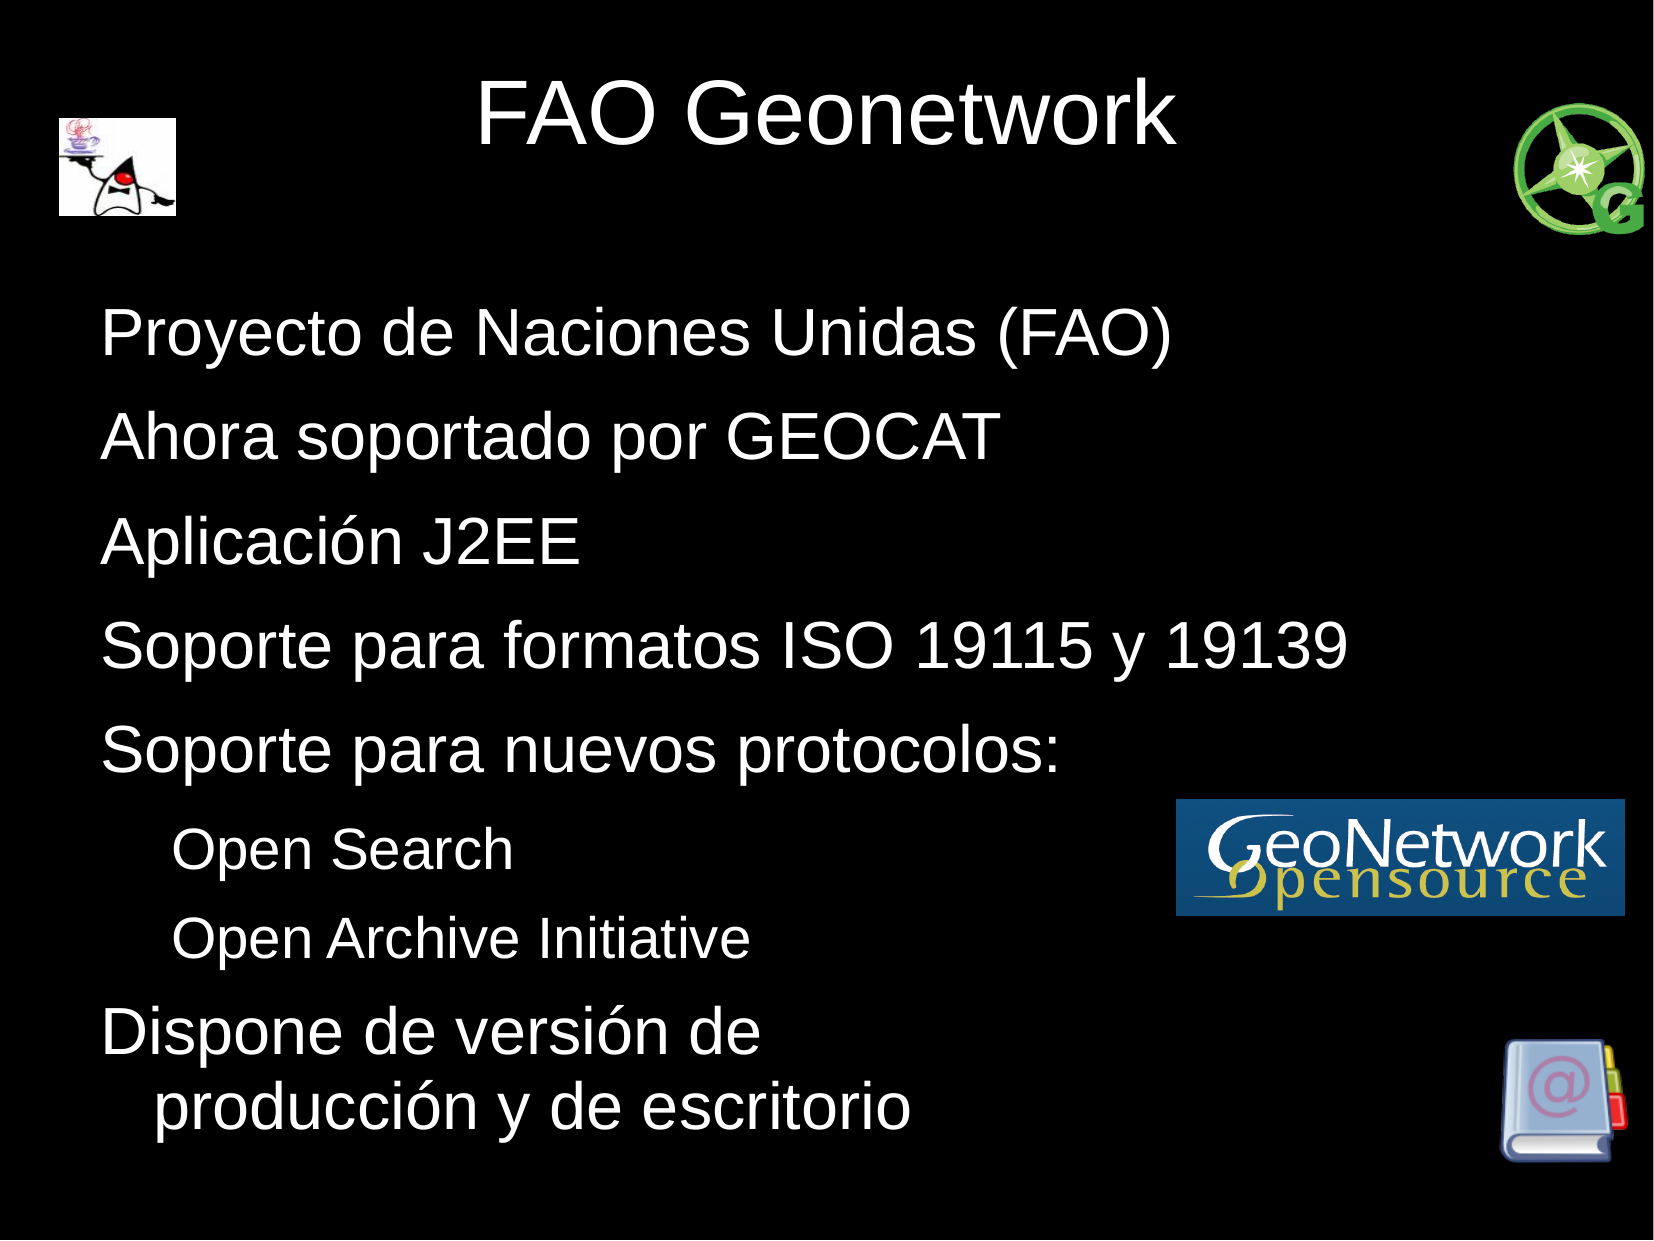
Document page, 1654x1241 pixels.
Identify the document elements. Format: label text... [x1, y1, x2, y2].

picture [1513, 103, 1645, 235]
picture [59, 118, 176, 216]
list Proyecto de Naciones Unidas (FAO) Ahora soportado por GEOCAT Aplicación J2EE Soporte para formatos ISO 19115 y 19139 Soporte para nuevos protocolos: Open Search Open Archive Initiative Dispone de versión de producción y de escritorio [82, 295, 1571, 1144]
title FAO Geonetwork [82, 49, 1571, 178]
picture [1176, 799, 1625, 916]
picture [1496, 1039, 1628, 1172]
